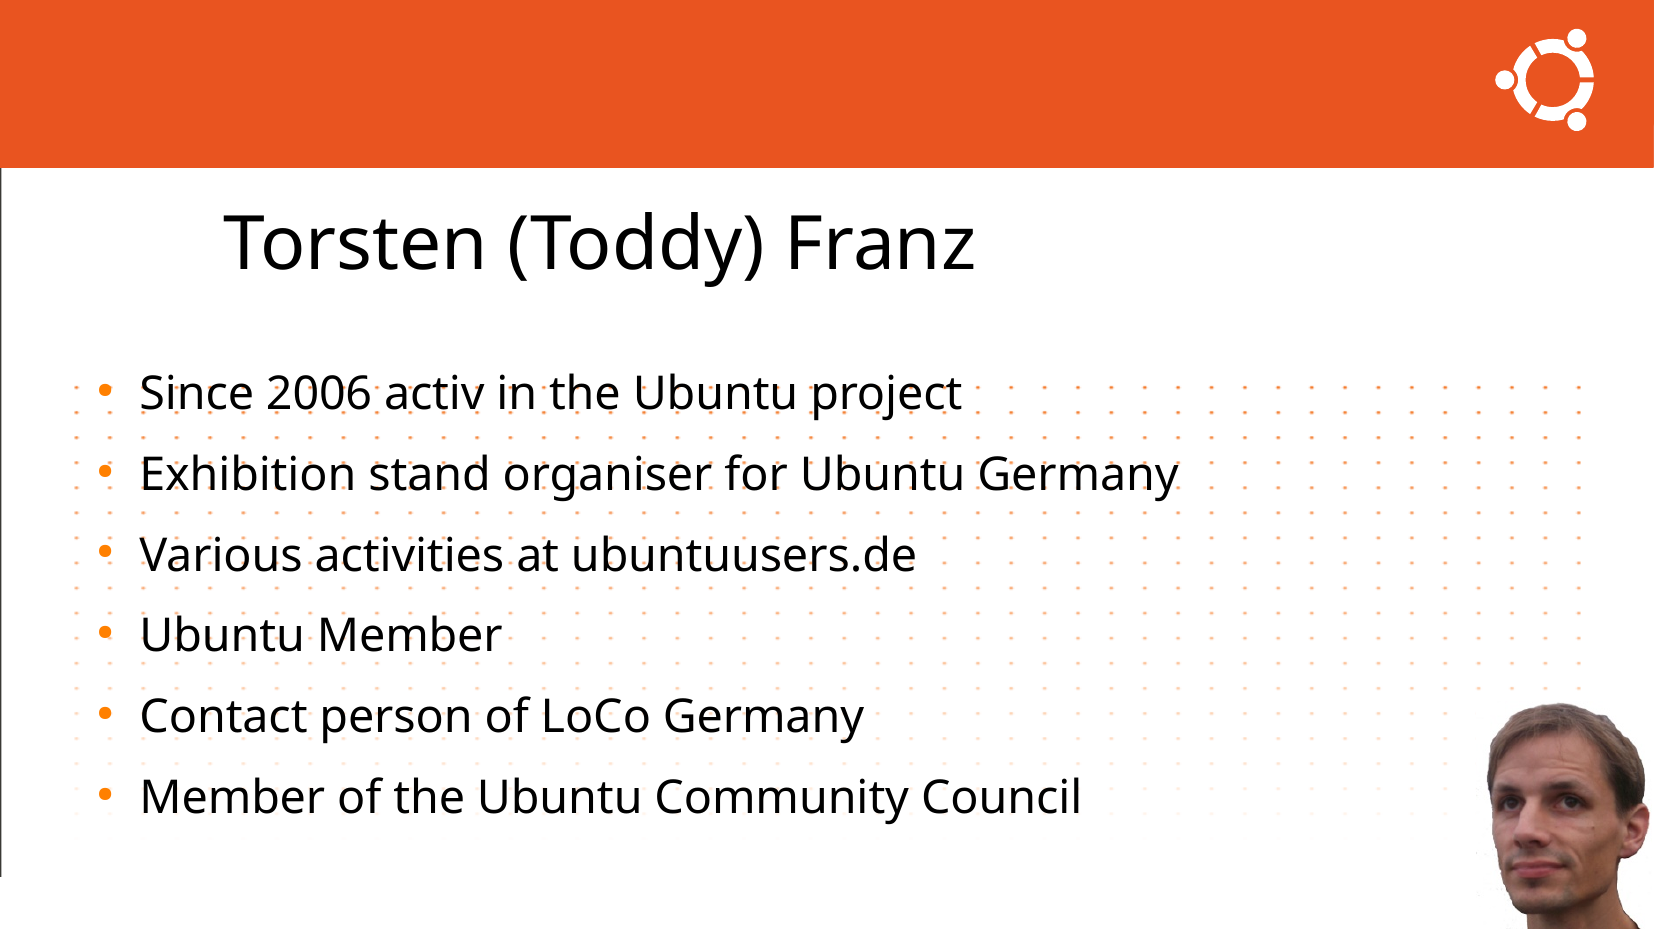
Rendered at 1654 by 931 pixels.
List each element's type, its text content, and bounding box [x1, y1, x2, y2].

picture [0, 0, 1654, 929]
text_box Torsten (Toddy) Franz [209, 181, 1479, 383]
list Since 2006 activ in the Ubuntu project Exhibition stand organiser for Ubuntu Germany Various activities at ubuntuusers.de Ubuntu Member Contact person of LoCo Germany Member of the Ubuntu Community Council [82, 359, 1461, 832]
